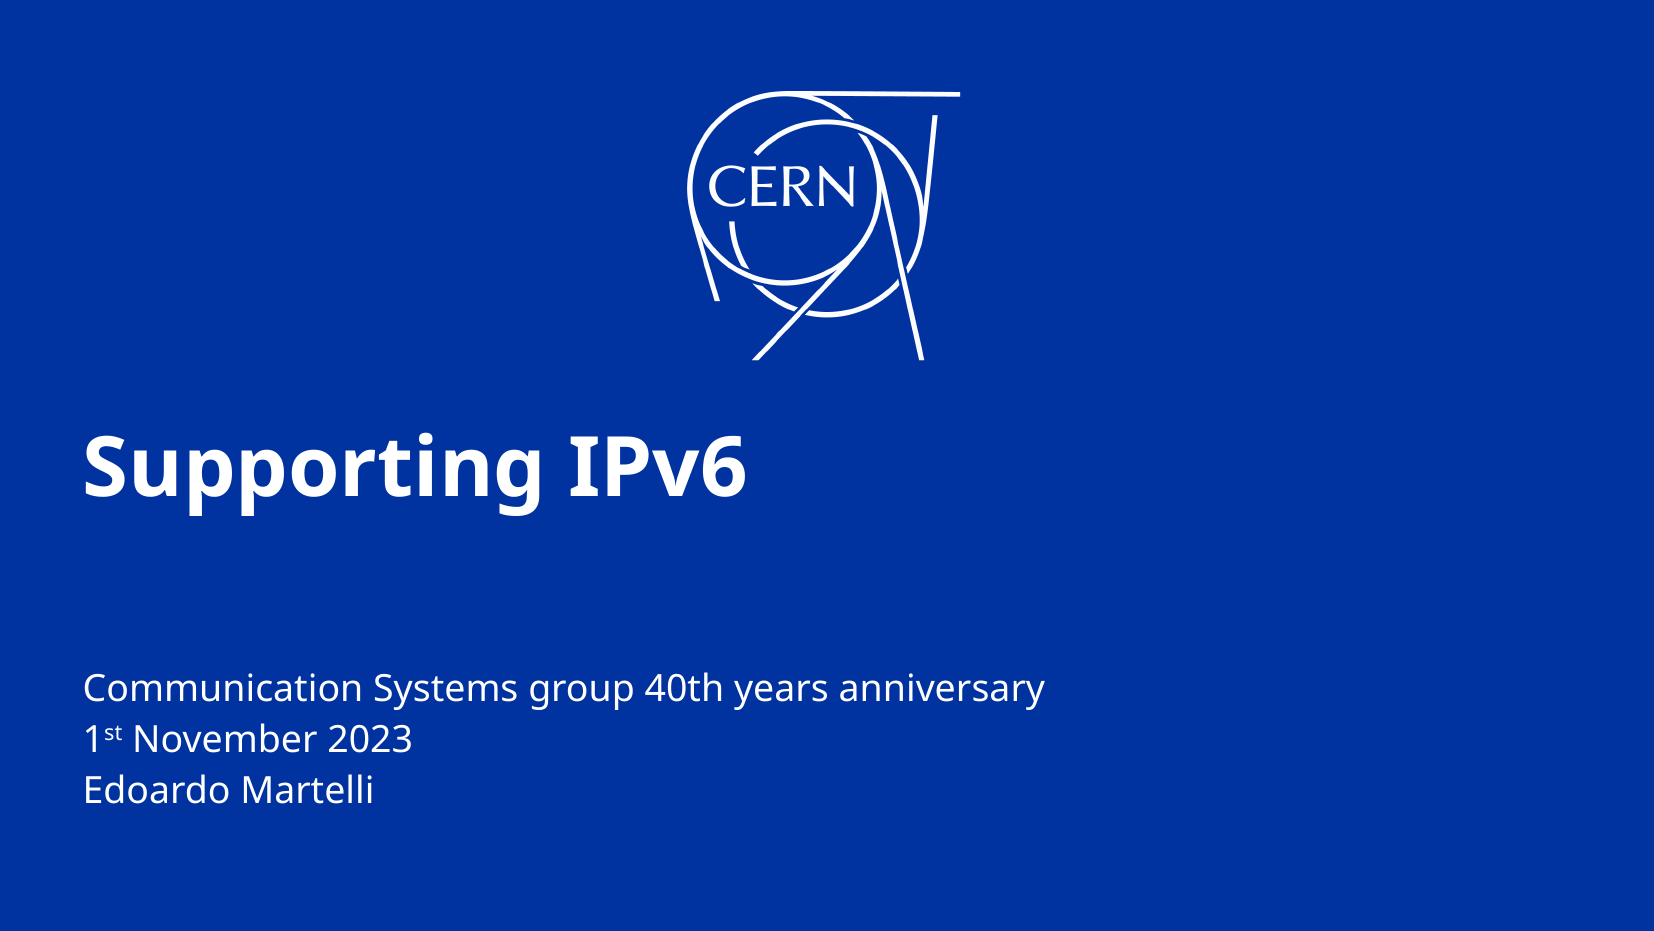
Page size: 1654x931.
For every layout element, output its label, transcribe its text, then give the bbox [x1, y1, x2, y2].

list Communication Systems group 40th years anniversary 1st November 2023 Edoardo Martelli [82, 661, 1571, 898]
title Supporting IPv6 [82, 407, 1571, 618]
picture [679, 82, 971, 372]
